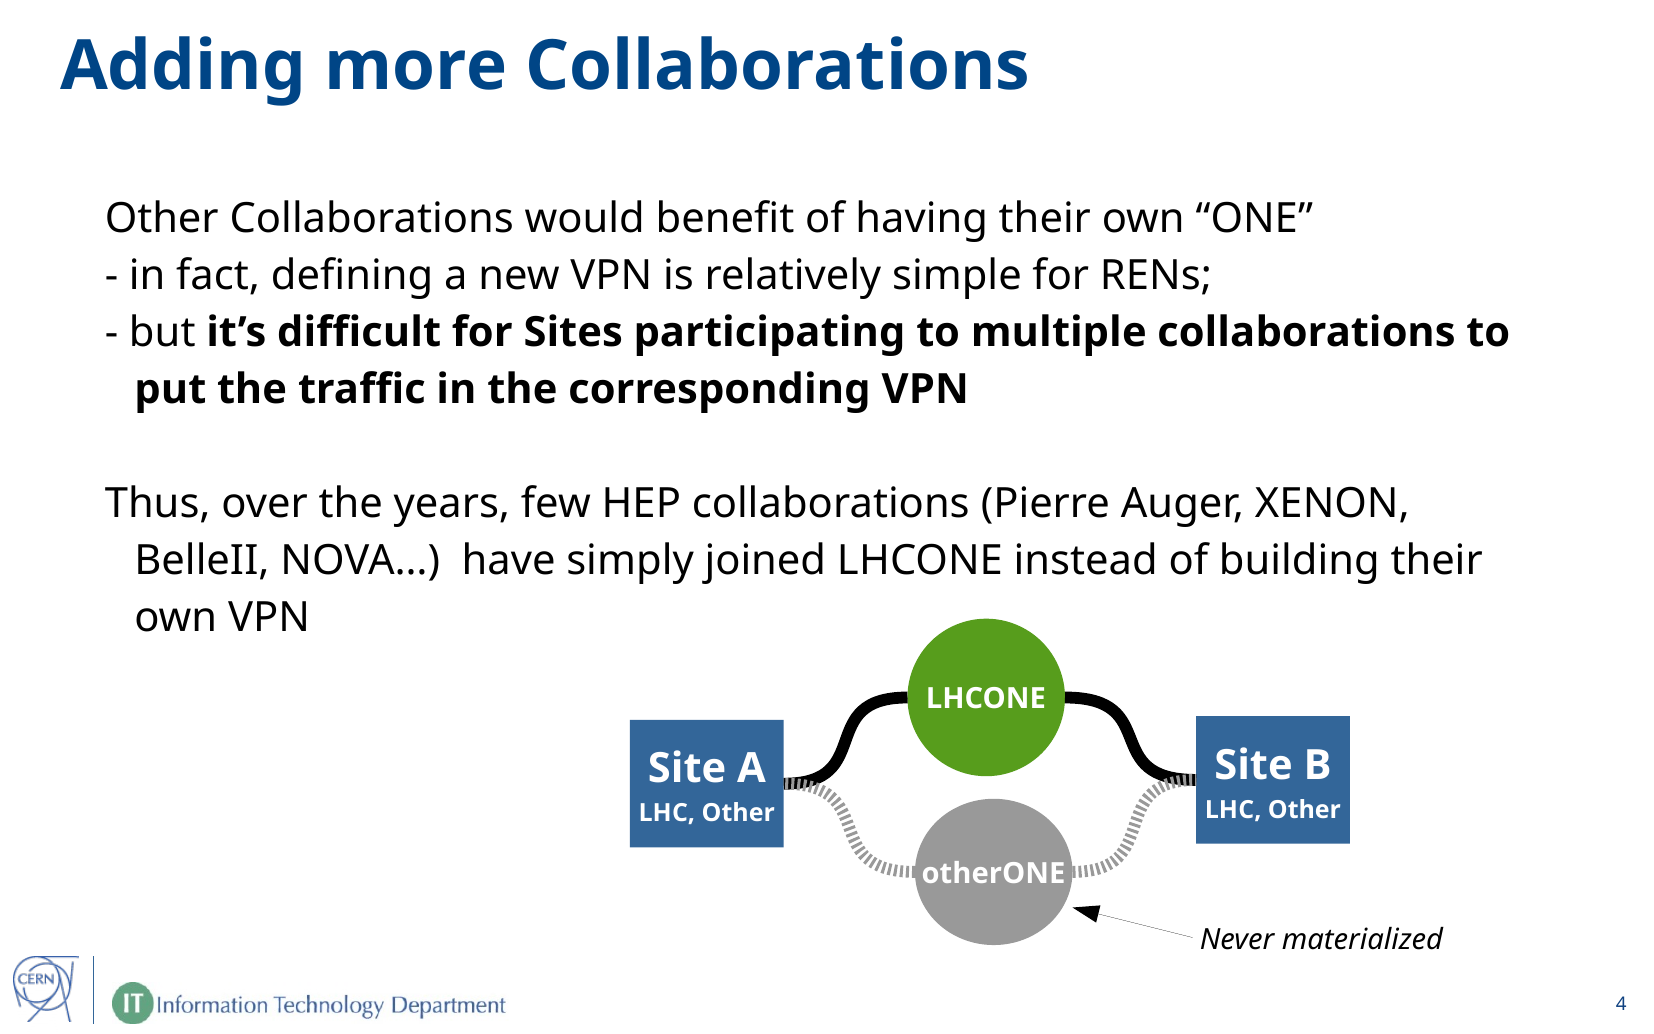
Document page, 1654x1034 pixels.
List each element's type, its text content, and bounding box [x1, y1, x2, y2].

text_box LHCONE [907, 618, 1065, 777]
picture [112, 1009, 755, 1024]
title Adding more Collaborations [60, 0, 1528, 138]
picture [13, 956, 79, 1032]
text_box otherONE [915, 798, 1073, 946]
text_box Site B LHC, Other [1196, 716, 1350, 844]
text_box Never materialized [1185, 911, 1486, 1006]
text_box Other Collaborations would benefit of having their own “ONE” - in fact, defining a new VPN is relatively simple for RENs; - but it’s difficult for Sites participating to multiple collaborations to put the traffic in the corresponding VPN Thus, over the years, few HEP collaborations (Pierre Auger, XENON, BelleII, NOVA…) have simply joined LHCONE instead of building their own VPN [90, 180, 1549, 1009]
text_box Site A LHC, Other [629, 719, 784, 848]
